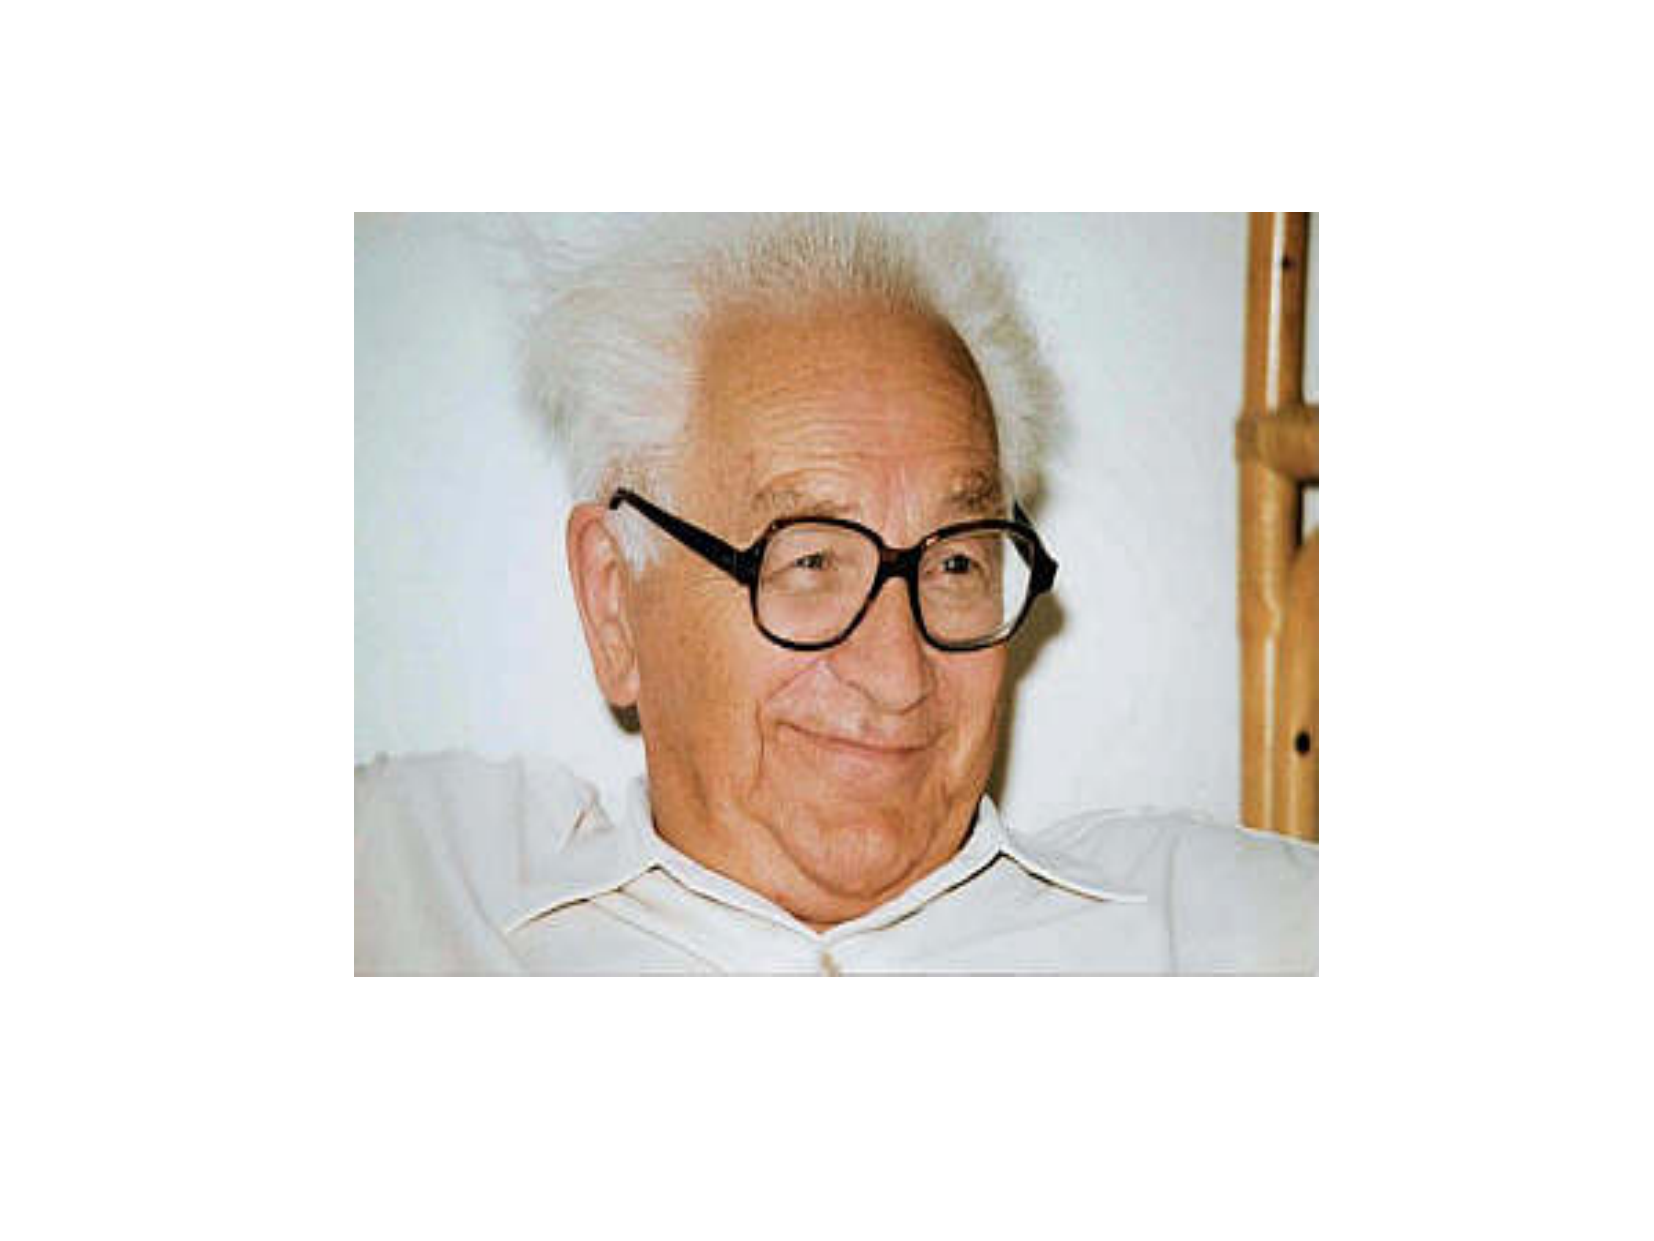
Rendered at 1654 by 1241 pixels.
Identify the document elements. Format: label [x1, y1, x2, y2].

picture [354, 212, 1319, 977]
